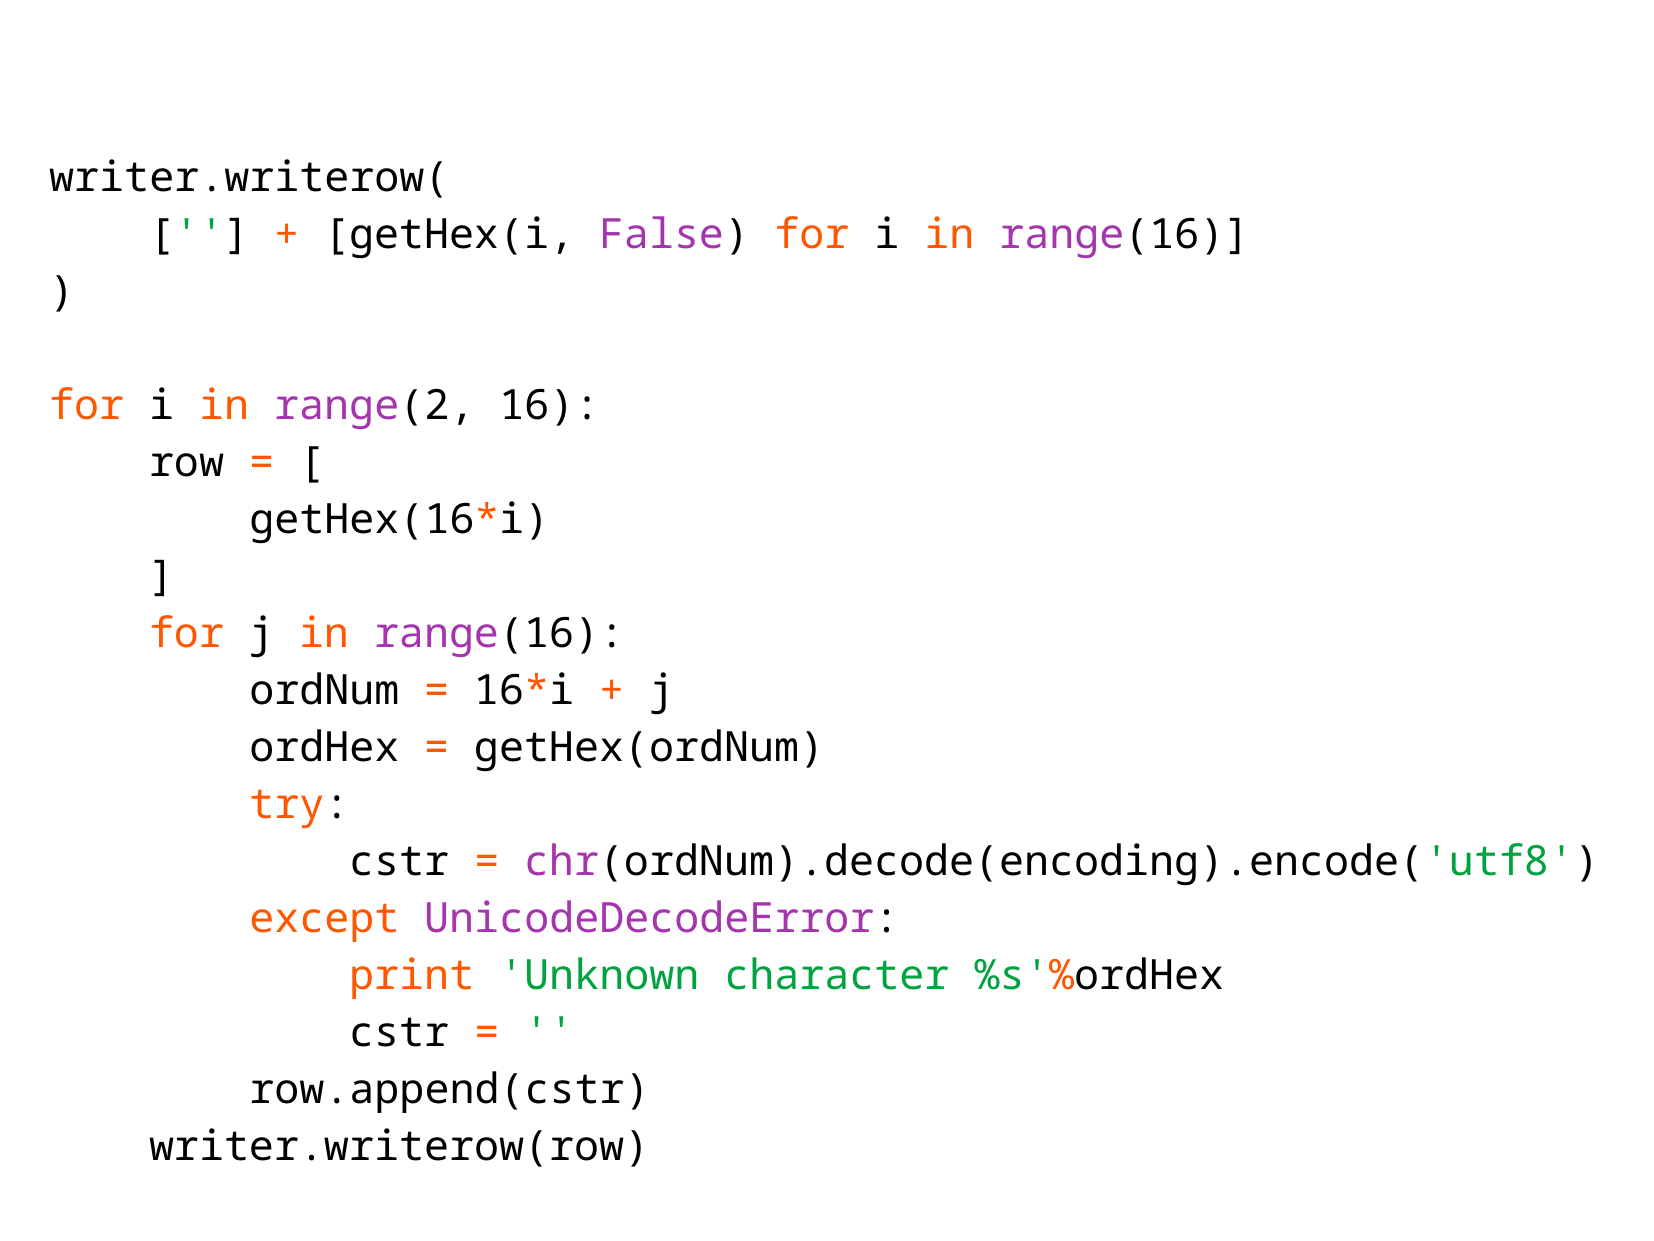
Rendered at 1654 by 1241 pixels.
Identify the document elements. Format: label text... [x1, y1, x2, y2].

text_box writer.writerow( [''] + [getHex(i, False) for i in range(16)] ) for i in range(2, 16): row = [ getHex(16*i) ] for j in range(16): ordNum = 16*i + j ordHex = getHex(ordNum) try: cstr = chr(ordNum).decode(encoding).encode('utf8') except UnicodeDecodeError: print 'Unknown character %s'%ordHex cstr = '' row.append(cstr) writer.writerow(row) del writer [34, 108, 1638, 1121]
